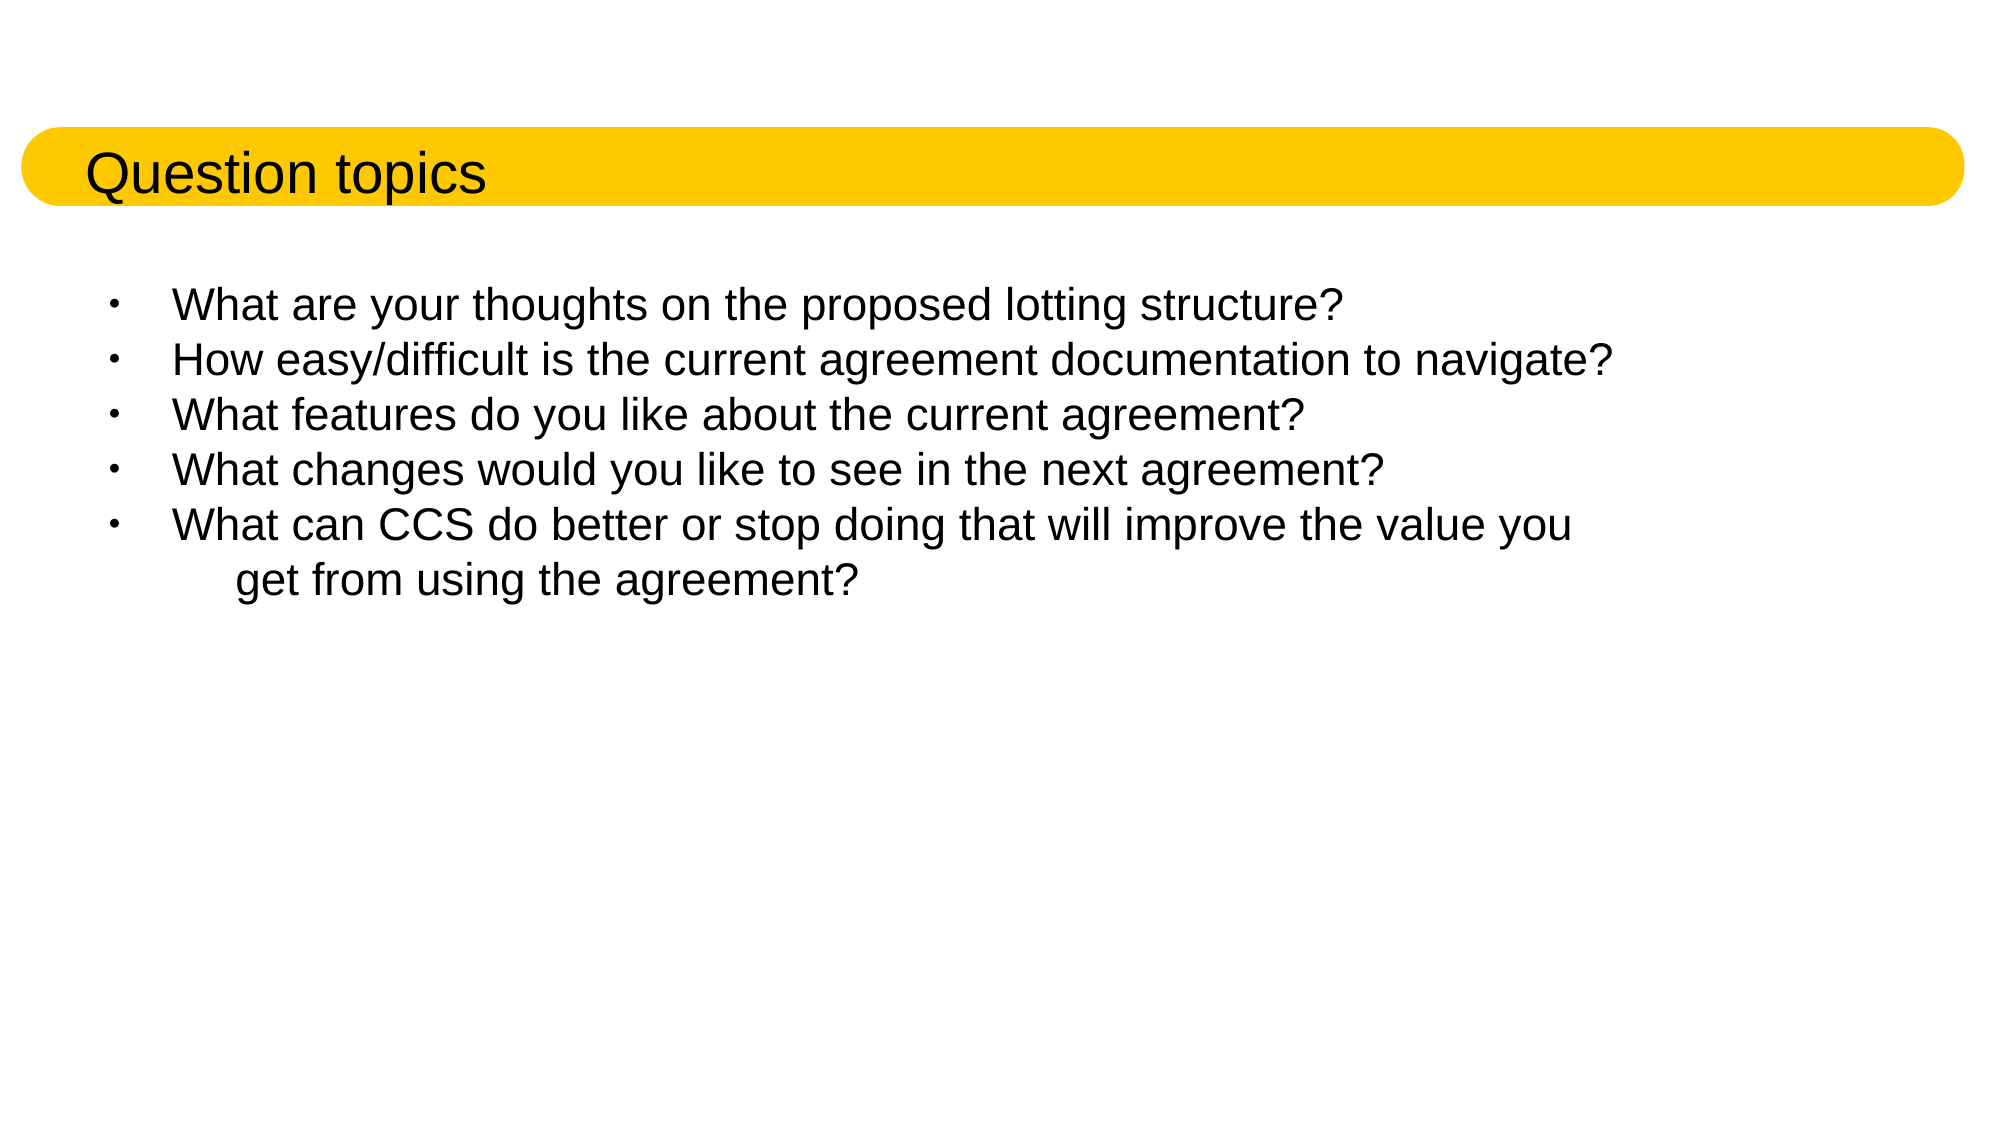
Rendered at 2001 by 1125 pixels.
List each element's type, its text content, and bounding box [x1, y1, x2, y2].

title Question topics What are your thoughts on the proposed lotting structure? How easy/difficult is the current agreement documentation to navigate? What features do you like about the current agreement? What changes would you like to see in the next agreement? What can CCS do better or stop doing that will improve the value you get from using the agreement? [65, 115, 1638, 1025]
